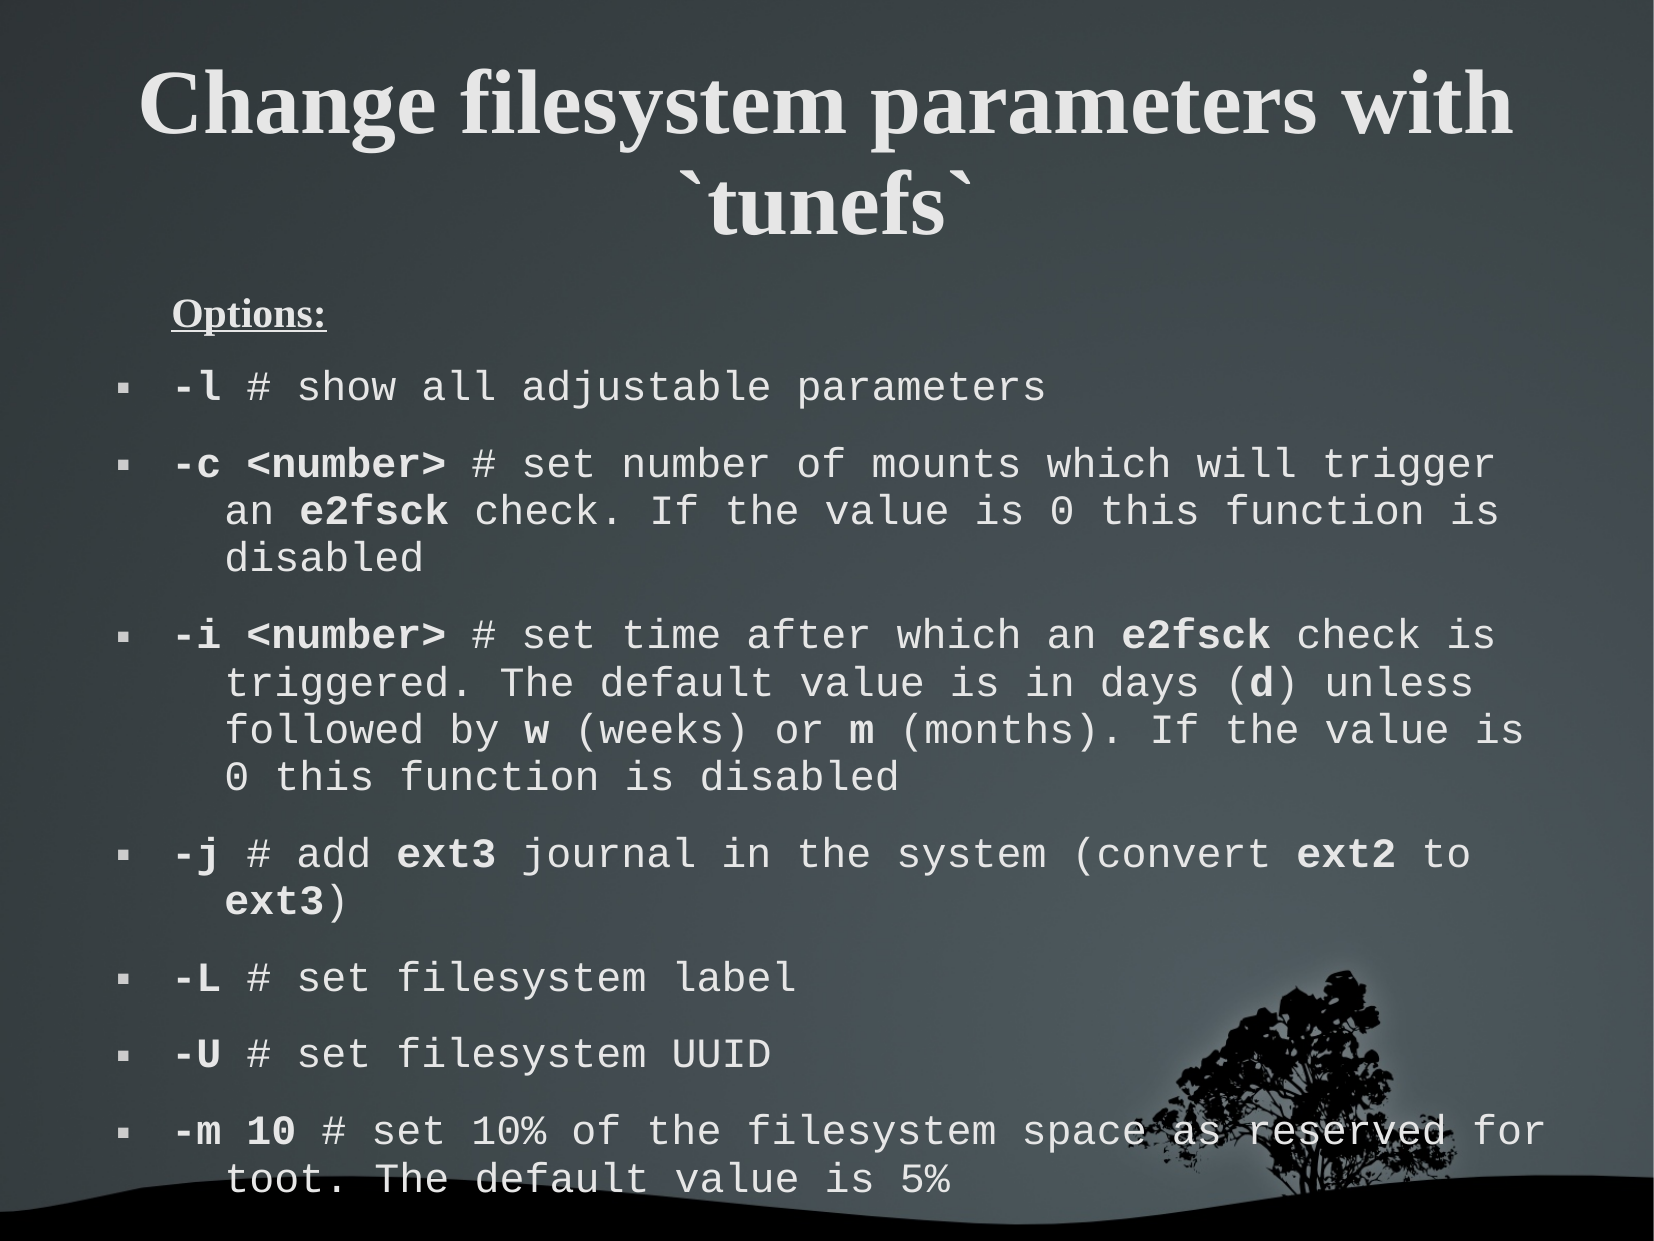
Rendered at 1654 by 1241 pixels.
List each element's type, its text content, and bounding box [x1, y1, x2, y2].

list Options: -l # show all adjustable parameters -c <number> # set number of mounts which will trigger an e2fsck check. If the value is 0 this function is disabled -i <number> # set time after which an e2fsck check is triggered. The default value is in days (d) unless followed by w (weeks) or m (months). If the value is 0 this function is disabled -j # add ext3 journal in the system (convert ext2 to ext3) -L # set filesystem label -U # set filesystem UUID -m 10 # set 10% of the filesystem space as reserved for toot. The default value is 5% [82, 290, 1571, 1205]
title Change filesystem parameters with `tunefs` [82, 33, 1571, 273]
picture [0, 0, 1654, 1241]
